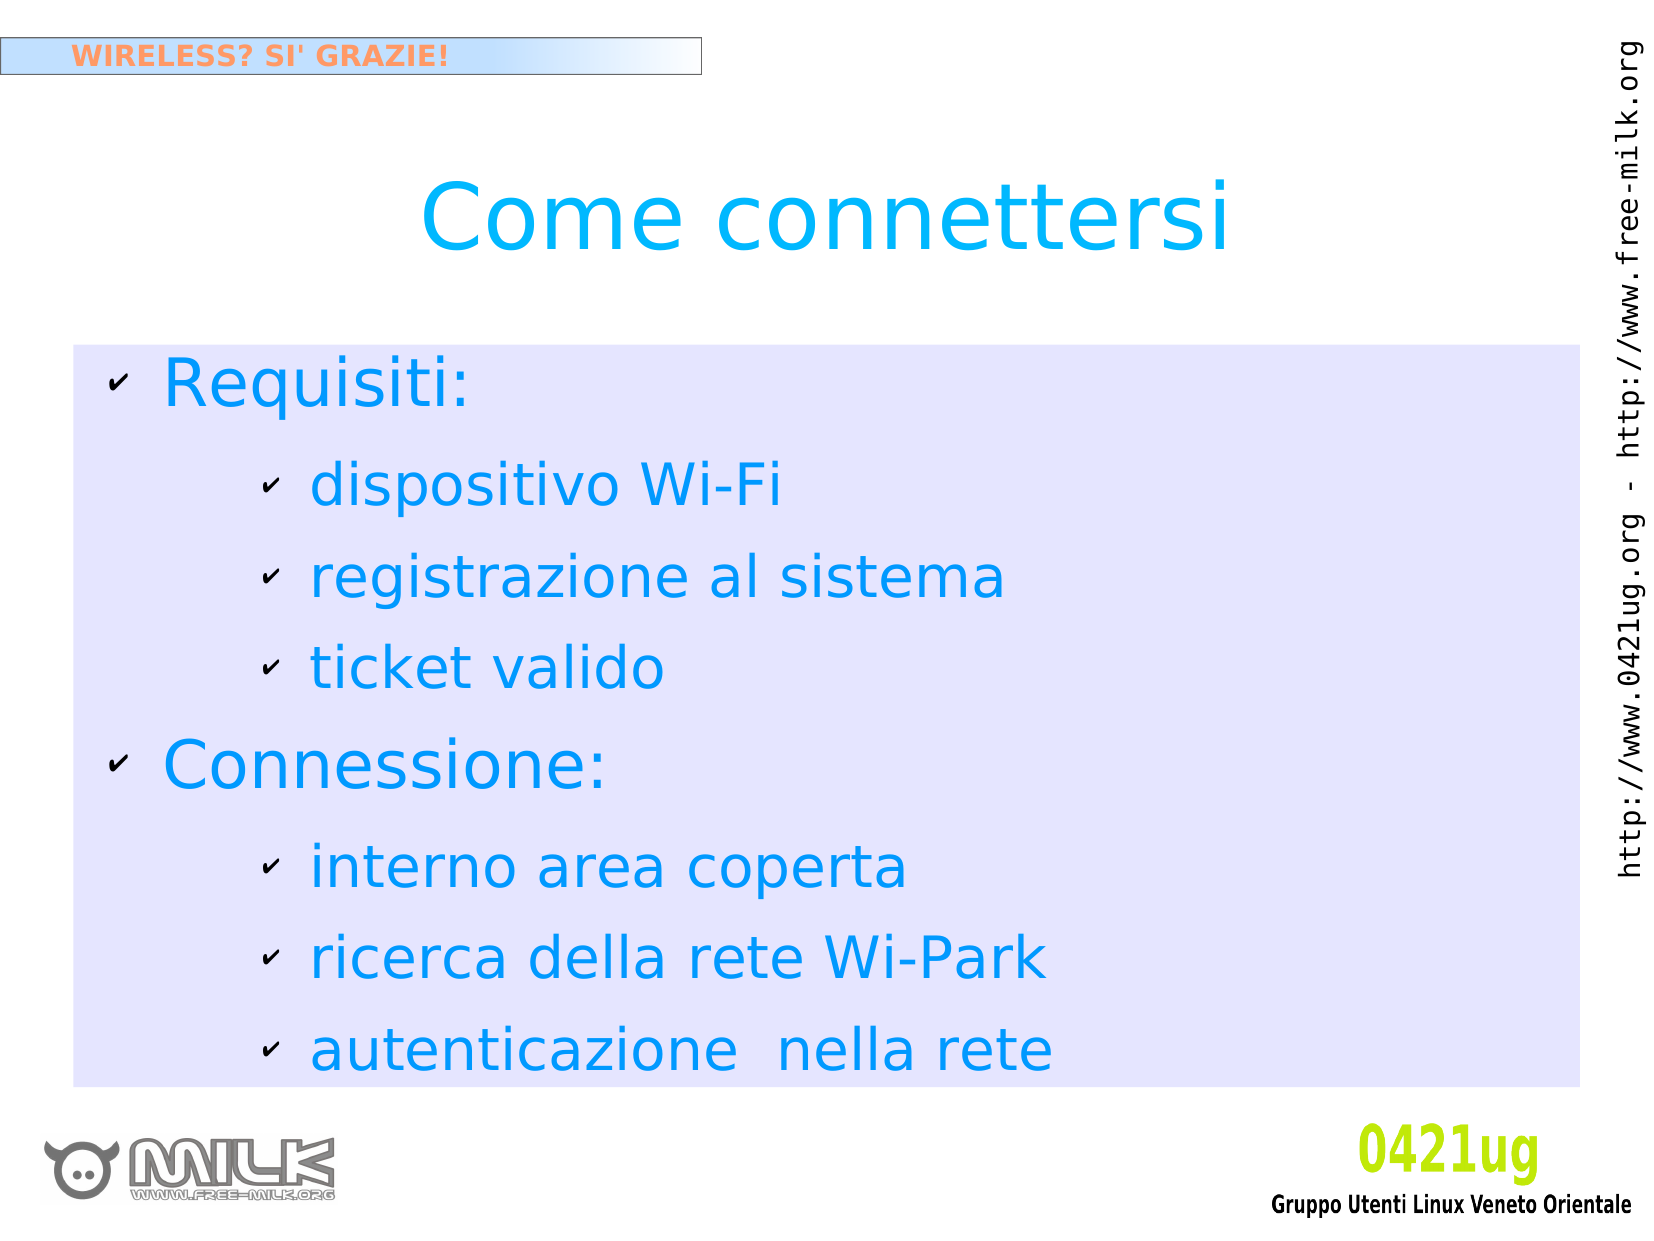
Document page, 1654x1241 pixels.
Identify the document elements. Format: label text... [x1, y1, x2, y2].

list Requisiti: dispositivo Wi-Fi registrazione al sistema ticket valido Connessione: interno area coperta ricerca della rete Wi-Park autenticazione nella rete [73, 344, 1580, 1088]
picture [40, 1133, 338, 1205]
title Come connettersi [121, 114, 1533, 322]
picture [1272, 1123, 1631, 1218]
